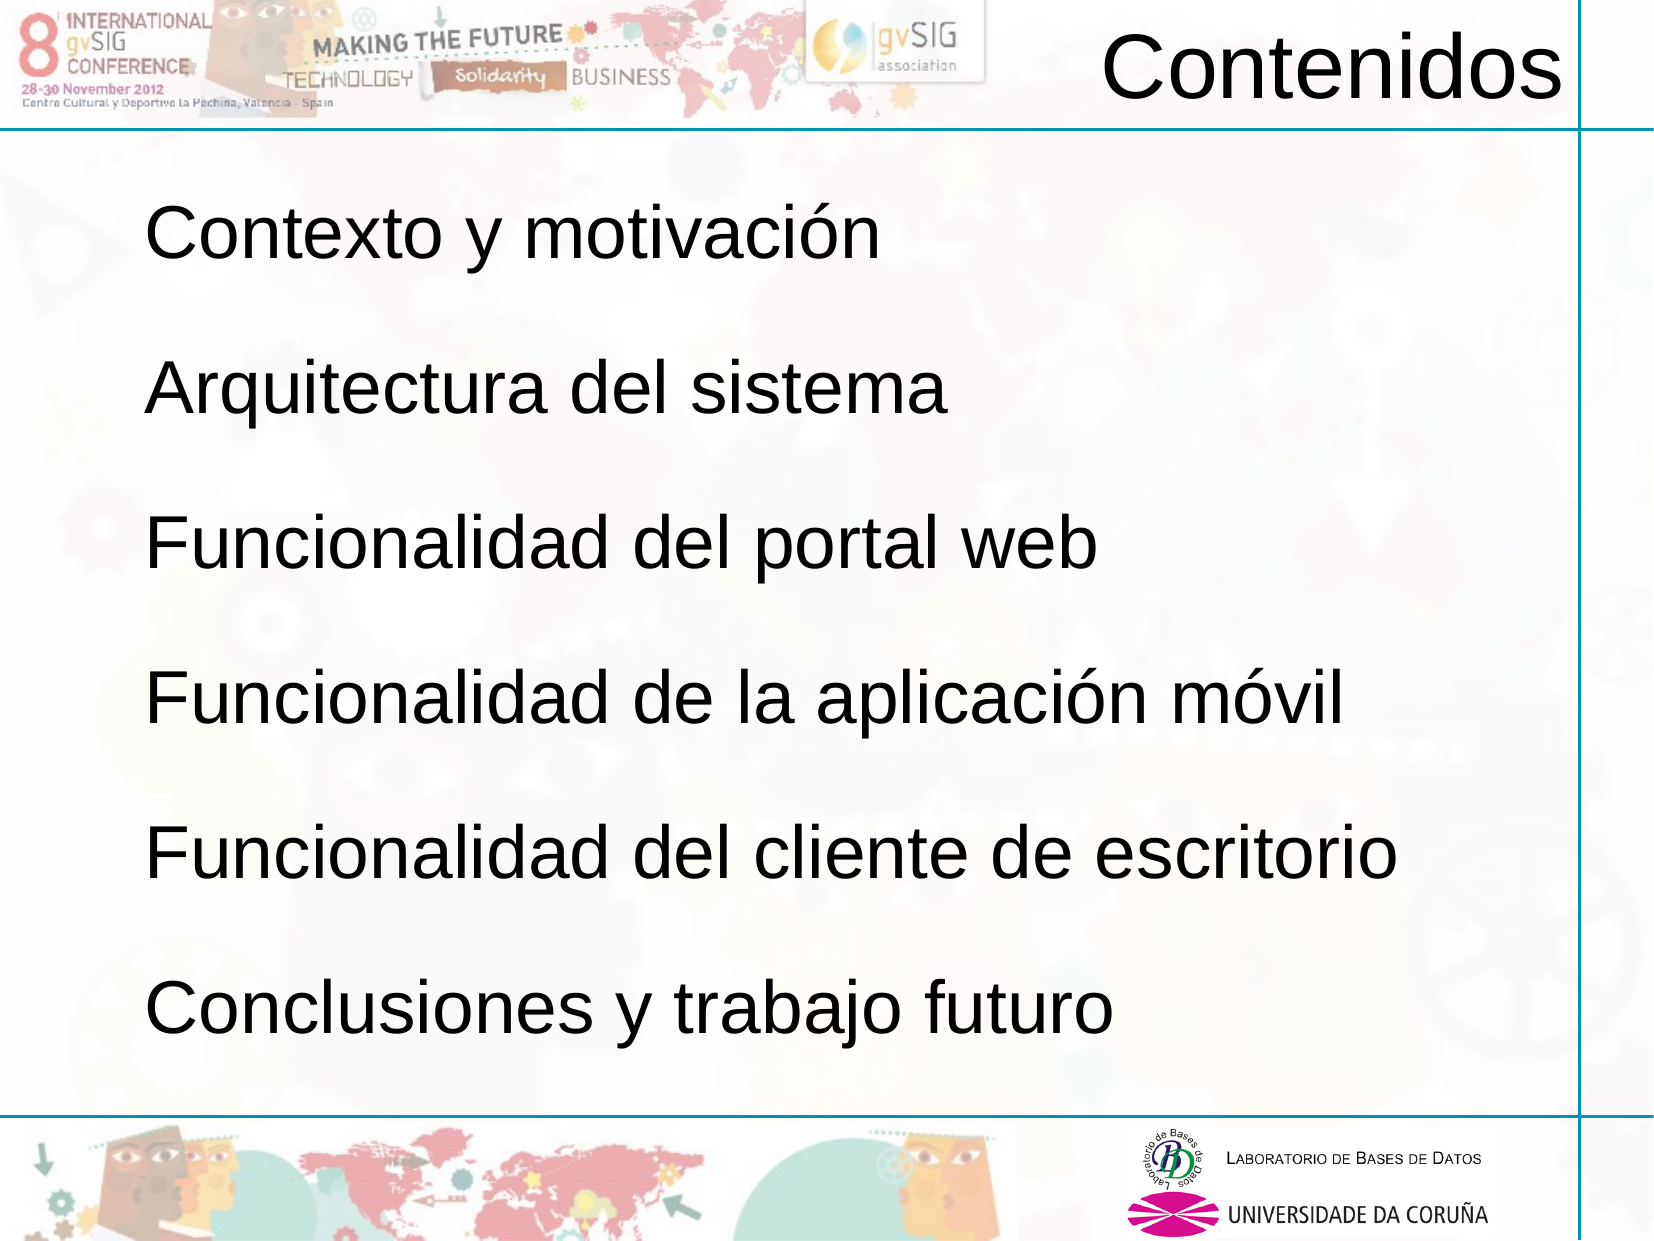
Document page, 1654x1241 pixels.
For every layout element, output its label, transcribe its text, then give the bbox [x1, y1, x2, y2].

list Contexto y motivación Arquitectura del sistema Funcionalidad del portal web Funcionalidad de la aplicación móvil Funcionalidad del cliente de escritorio Conclusiones y trabajo futuro [73, 139, 1571, 1101]
picture [1126, 1127, 1492, 1238]
title Contenidos [76, 14, 1565, 119]
